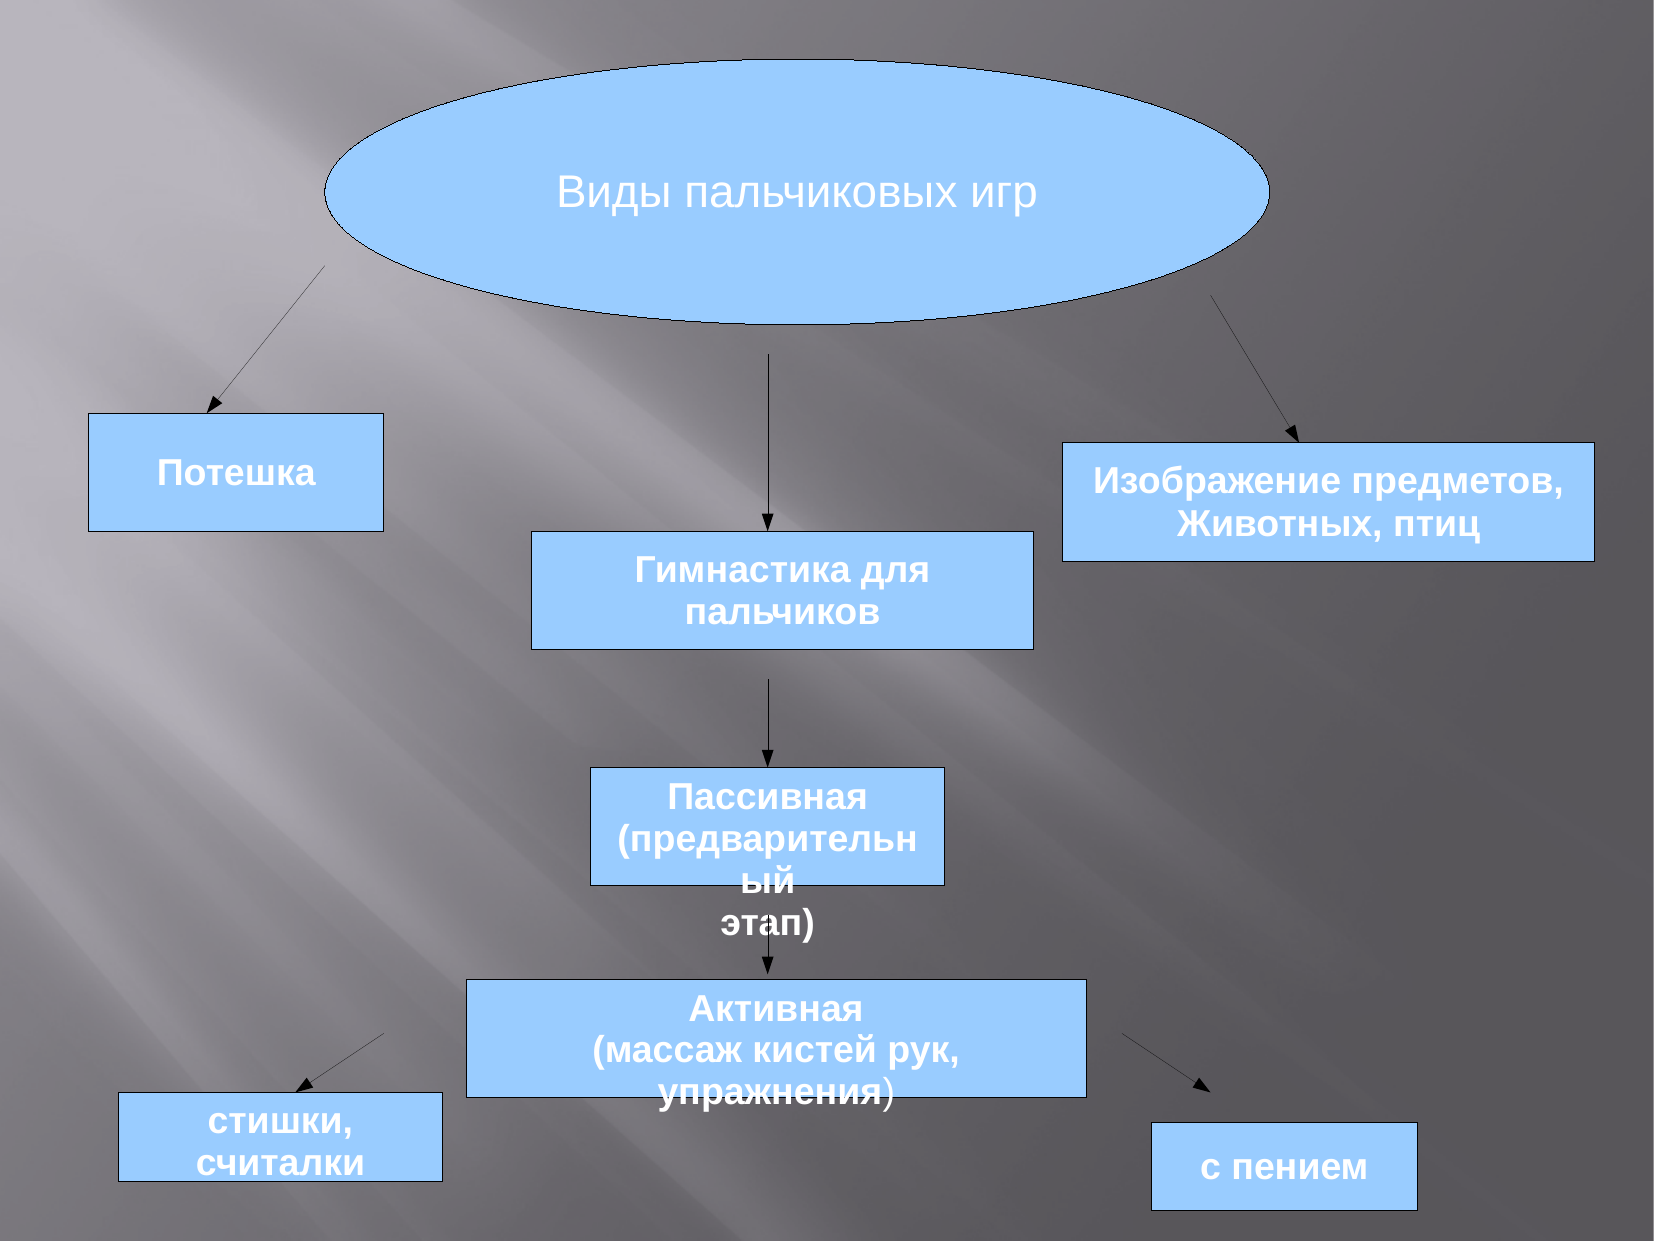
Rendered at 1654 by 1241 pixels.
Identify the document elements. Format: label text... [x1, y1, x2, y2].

text_box Активная (массаж кистей рук, упражнения) [466, 980, 1086, 1098]
text_box Потешка [89, 413, 384, 532]
text_box Виды пальчиковых игр [324, 59, 1270, 325]
text_box Пассивная (предварительный этап) [591, 768, 945, 886]
text_box с пением [1152, 1122, 1417, 1211]
text_box стишки, считалки [118, 1093, 443, 1181]
text_box Гимнастика для пальчиков [531, 531, 1034, 650]
text_box Изображение предметов, Животных, птиц [1063, 443, 1595, 561]
